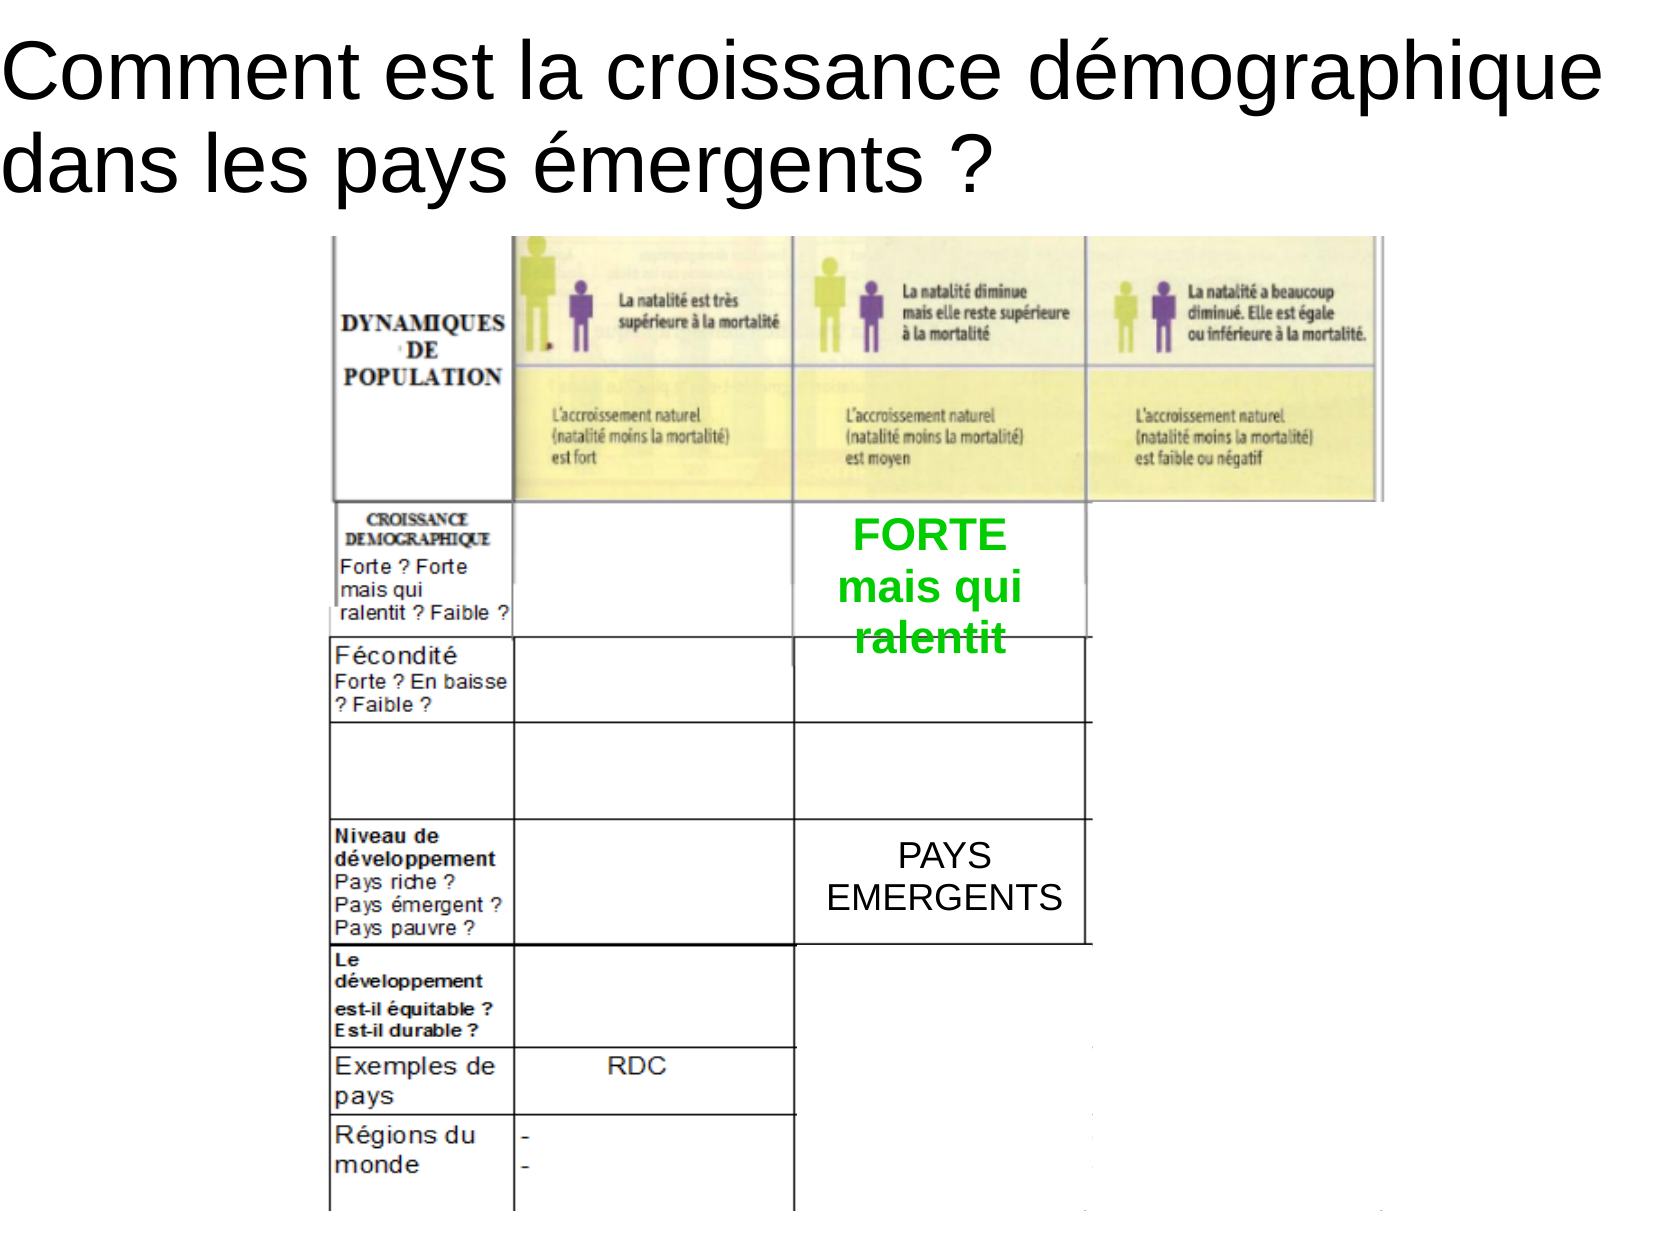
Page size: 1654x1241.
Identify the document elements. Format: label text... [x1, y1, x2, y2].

picture [324, 236, 1388, 1211]
text_box [797, 501, 1388, 1211]
text_box FORTE mais qui ralentit [797, 501, 1063, 674]
text_box PAYS EMERGENTS [797, 826, 1092, 926]
title Comment est la croissance démographique dans les pays émergents ? [0, 0, 1654, 237]
